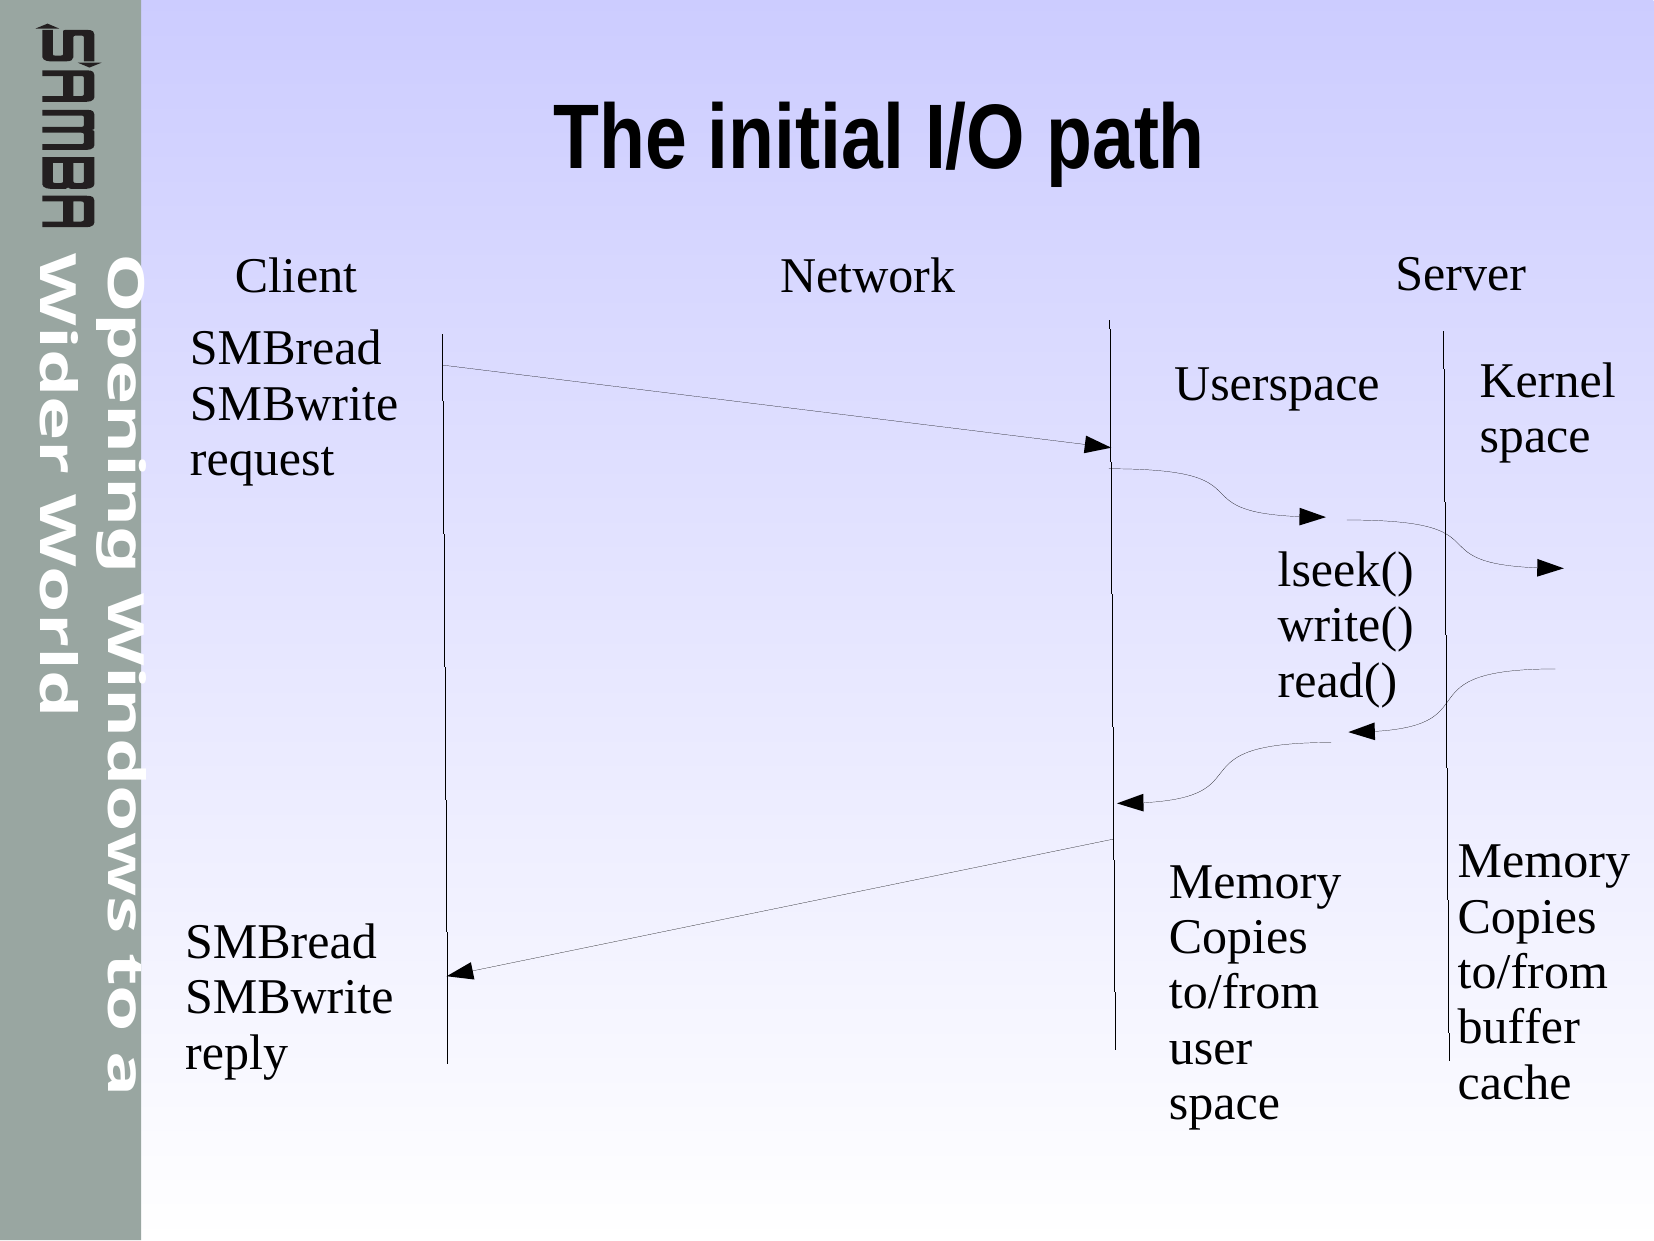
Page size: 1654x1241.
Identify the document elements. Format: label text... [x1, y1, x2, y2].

title The initial I/O path [173, 31, 1586, 239]
text_box Kernel space [1479, 352, 1616, 464]
text_box Memory Copies to/from user space [1169, 853, 1347, 1131]
text_box lseek() write() read() [1277, 542, 1575, 708]
text_box SMBread SMBwrite request [190, 320, 413, 487]
text_box SMBread SMBwrite reply [185, 914, 408, 1081]
text_box Memory Copies to/from buffer cache [1457, 833, 1635, 1110]
text_box Userspace [1174, 356, 1381, 412]
text_box Client [235, 247, 358, 303]
text_box Network [779, 247, 956, 303]
text_box Server [1395, 245, 1527, 301]
